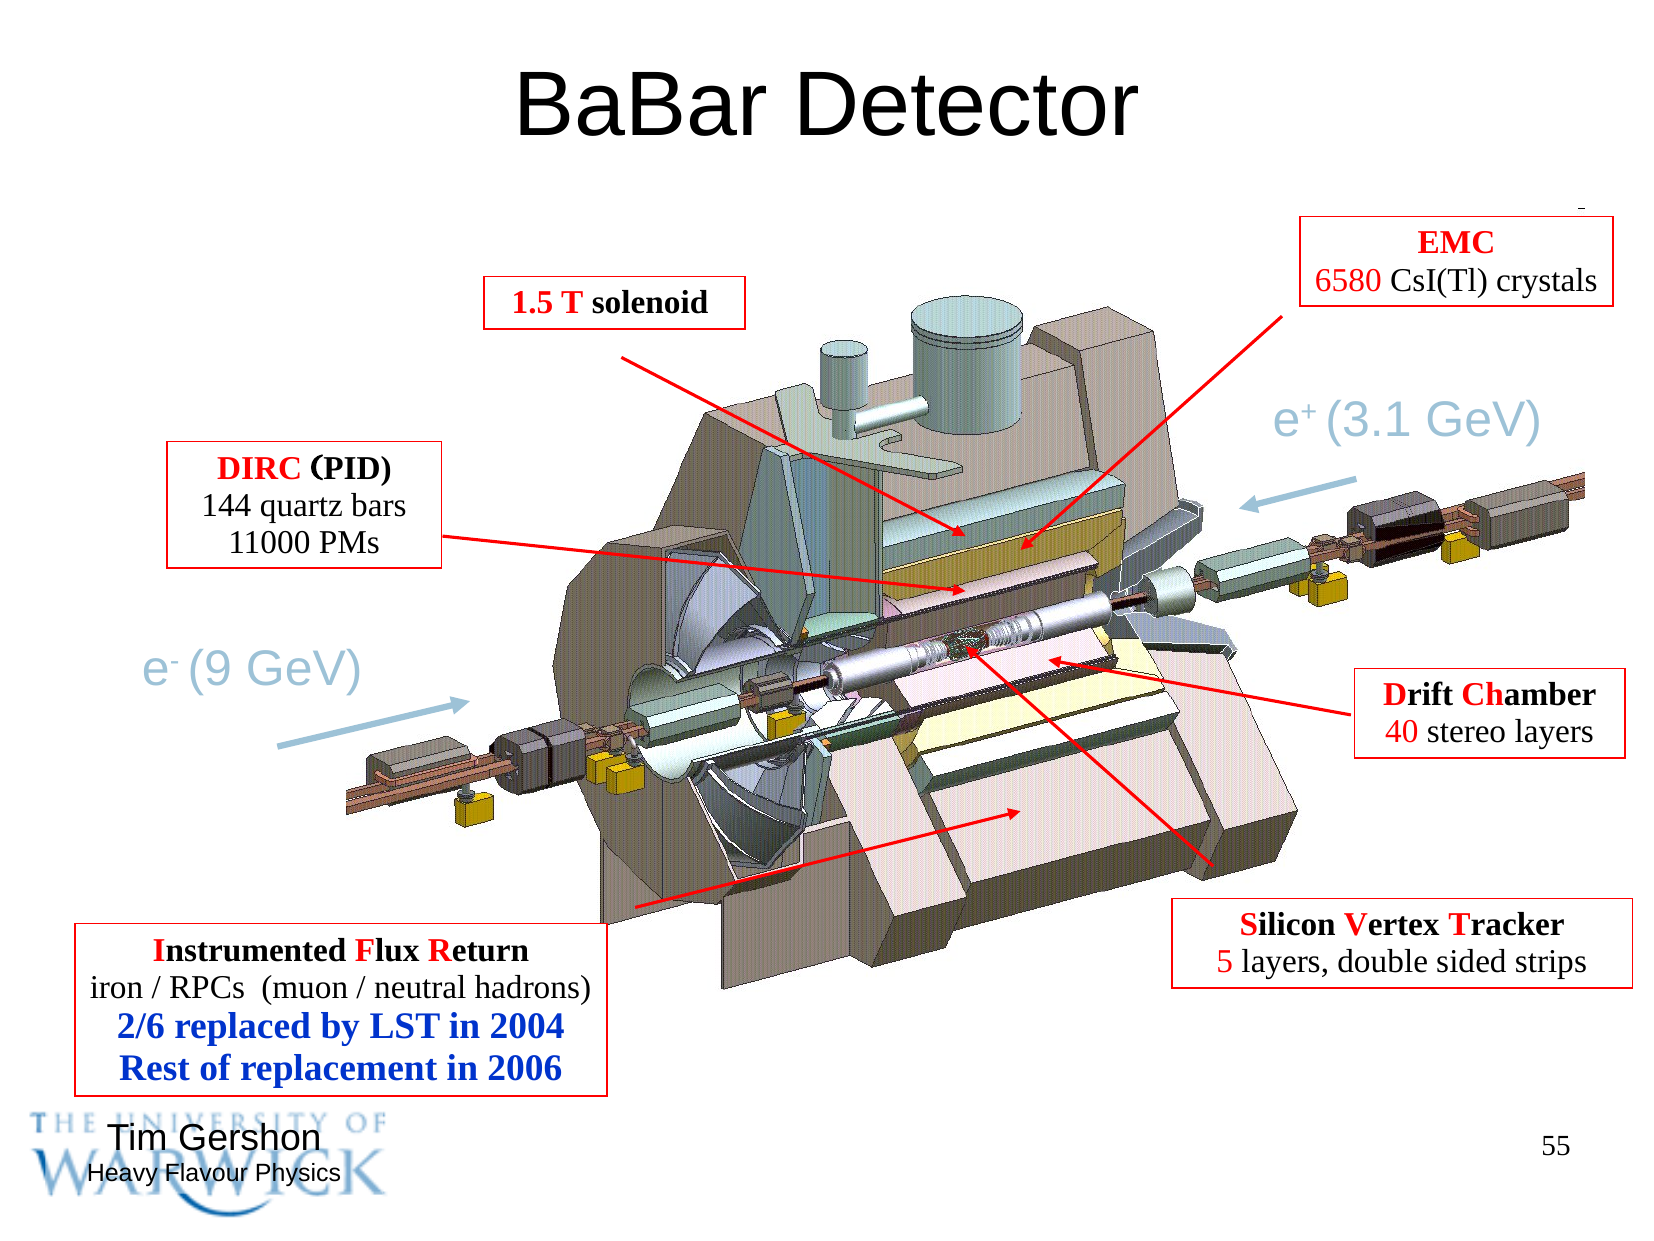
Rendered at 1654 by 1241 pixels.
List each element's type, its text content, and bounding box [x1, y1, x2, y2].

text_box EMC 6580 CsI(Tl) crystals [1300, 216, 1613, 306]
text_box Drift Chamber 40 stereo layers [1354, 668, 1626, 758]
picture [19, 1106, 406, 1232]
text_box Tim Gershon Heavy Flavour Physics [45, 1108, 383, 1194]
picture [346, 208, 1585, 1087]
title BaBar Detector [82, 0, 1571, 208]
text_box DIRC PID) 144 quartz bars 11000 PMs [167, 441, 442, 569]
text_box Instrumented Flux Return iron / RPCs (muon / neutral hadrons) 2/6 replaced by LST in 2004 Rest of replacement in 2006 [75, 923, 608, 1097]
text_box e+ (3.1 GeV) [1256, 383, 1613, 456]
text_box Silicon Vertex Tracker 5 layers, double sided strips [1172, 898, 1633, 988]
text_box e- (9 GeV) [125, 632, 429, 705]
text_box 1.5 T solenoid [483, 276, 745, 329]
